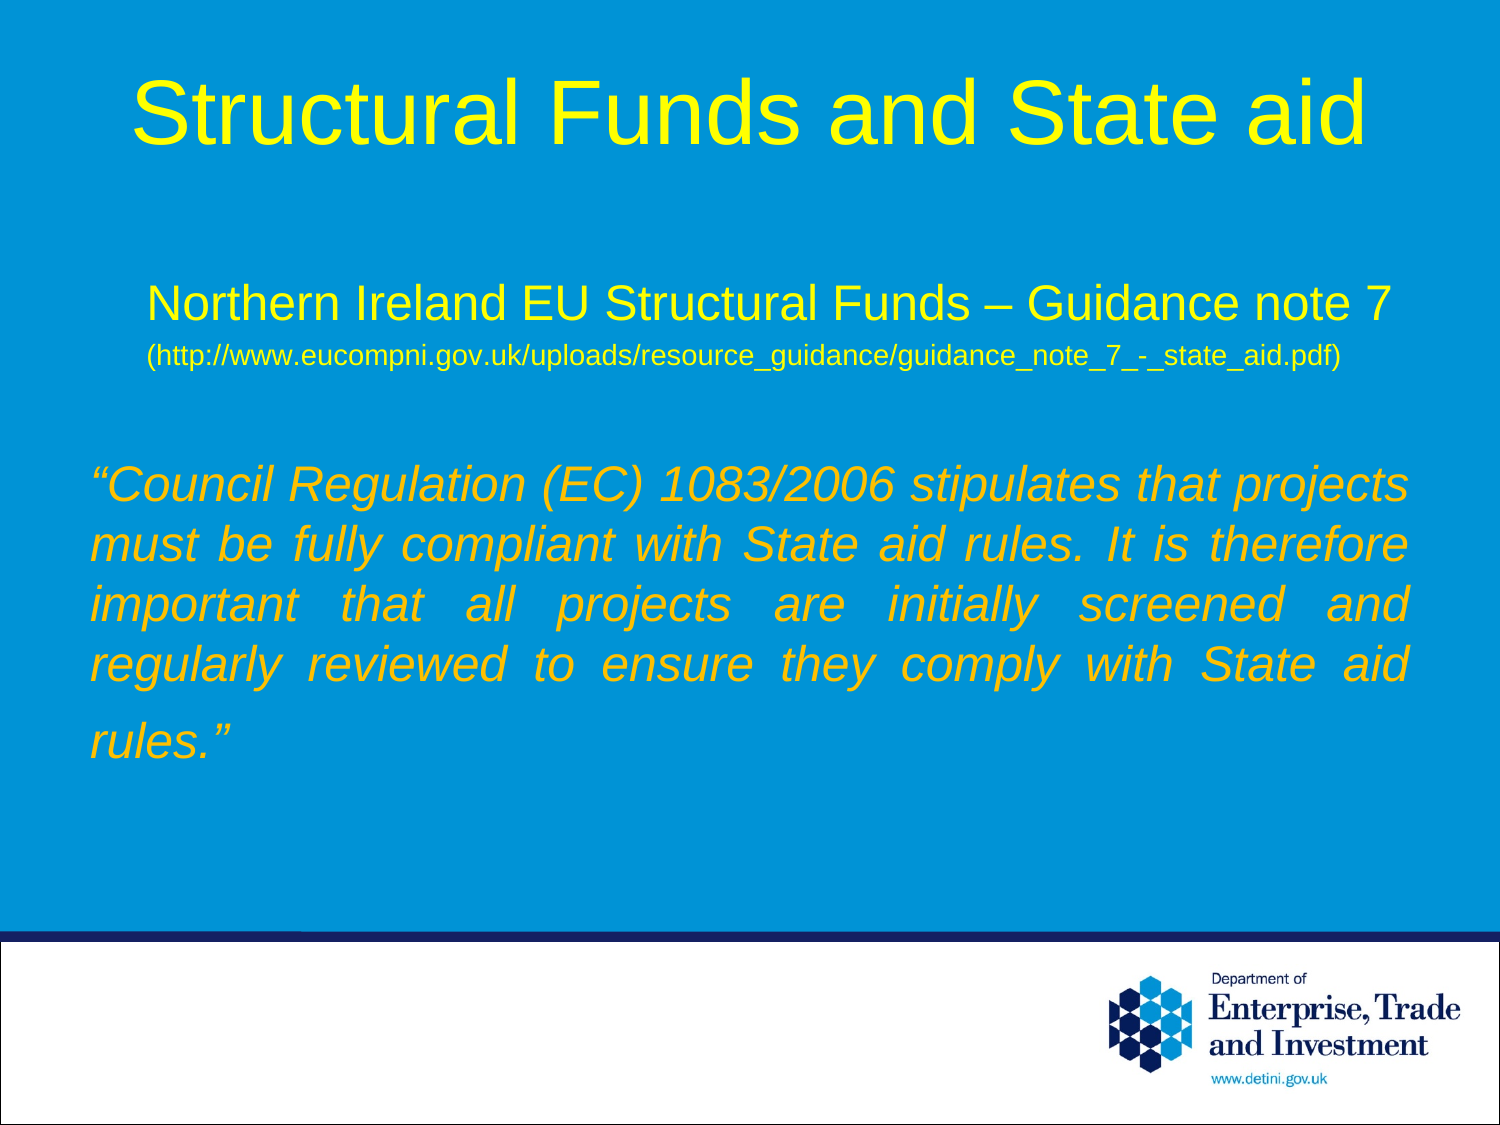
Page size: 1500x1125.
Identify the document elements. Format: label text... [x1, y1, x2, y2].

list Northern Ireland EU Structural Funds – Guidance note 7 (http://www.eucompni.gov.uk/uploads/resource_guidance/guidance_note_7_-_state_aid.pdf) [75, 262, 1426, 404]
text_box “Council Regulation (EC) 1083/2006 stipulates that projects must be fully compliant with State aid rules. It is therefore important that all projects are initially screened and regularly reviewed to ensure they comply with State aid rules.” [75, 444, 1426, 783]
title Structural Funds and State aid [75, 45, 1426, 233]
